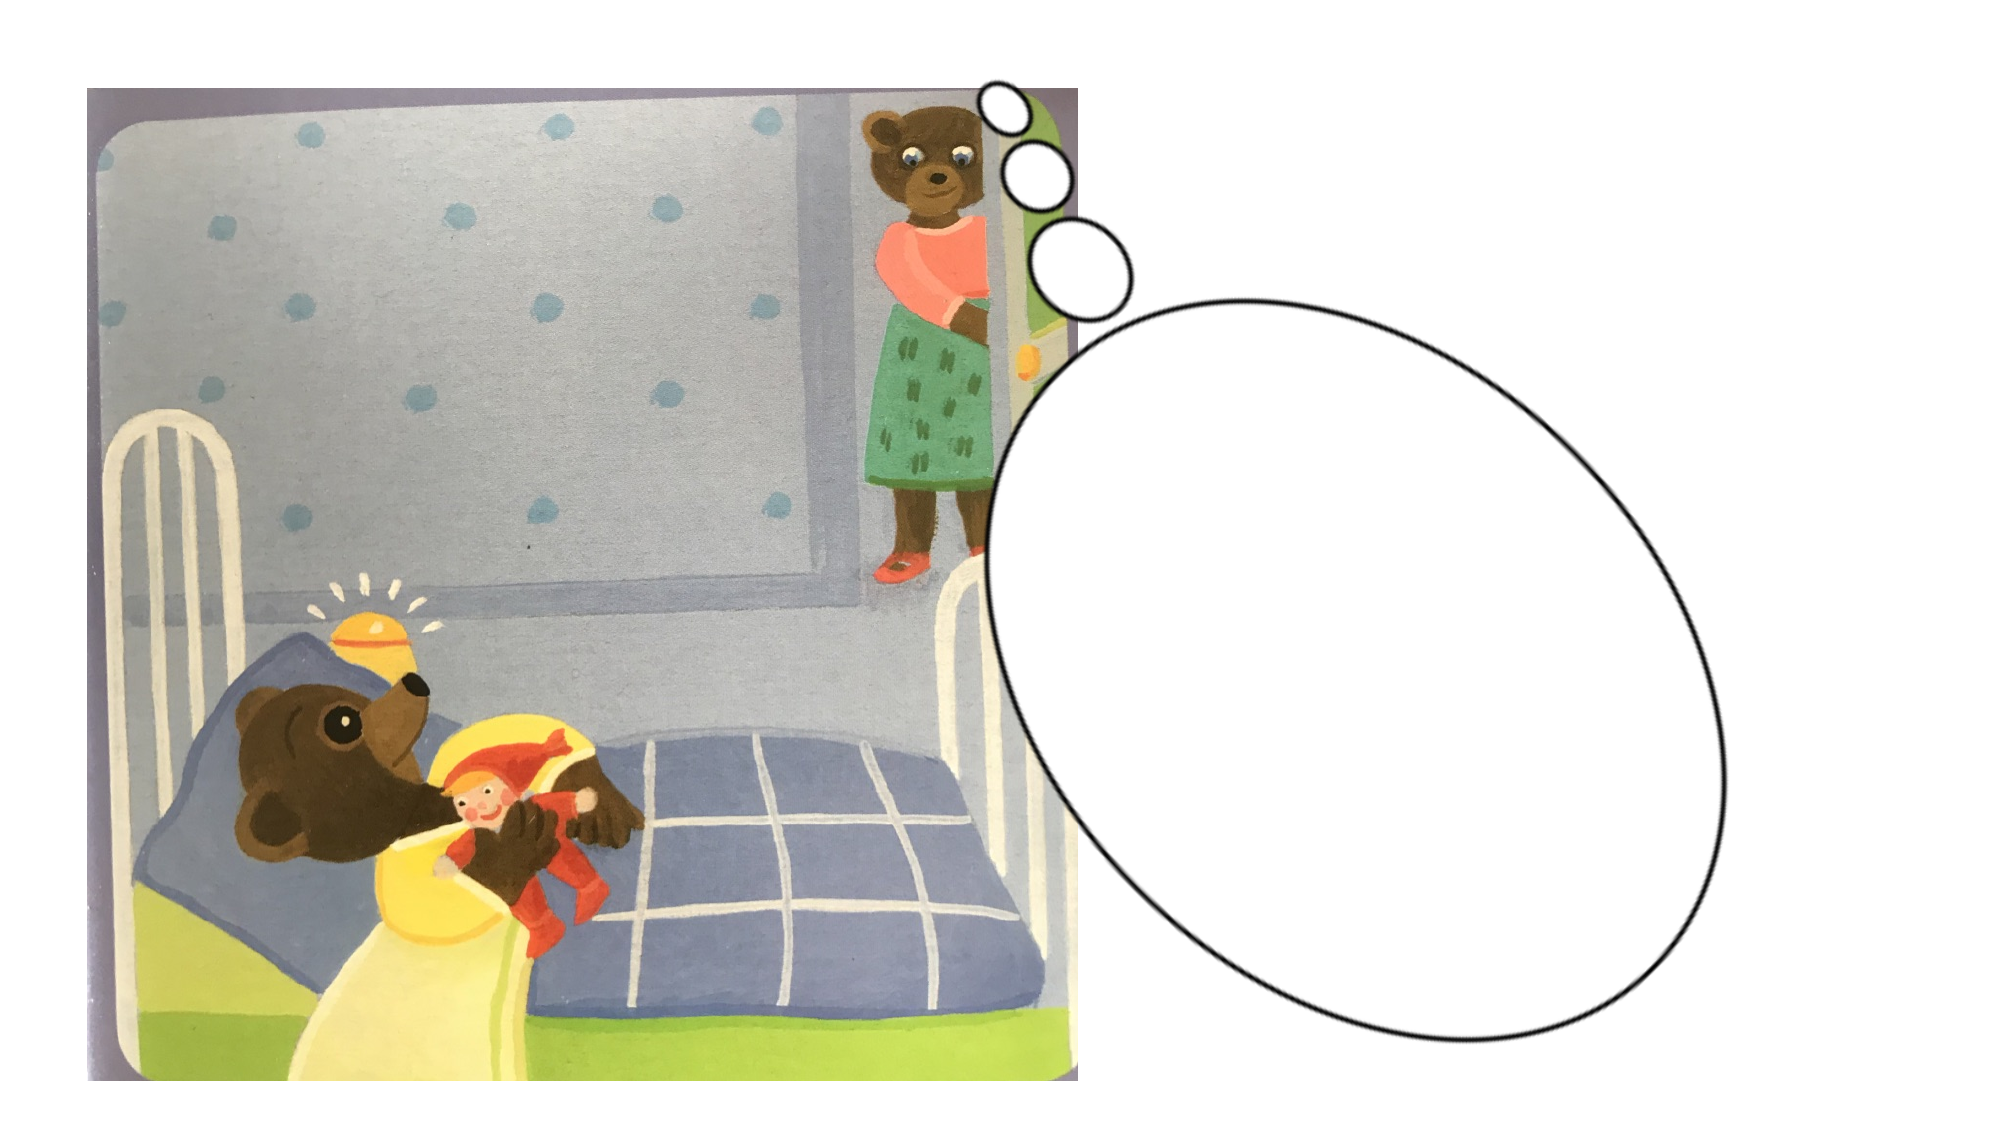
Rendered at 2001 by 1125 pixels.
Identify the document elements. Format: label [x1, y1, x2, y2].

picture [87, 0, 1878, 1125]
